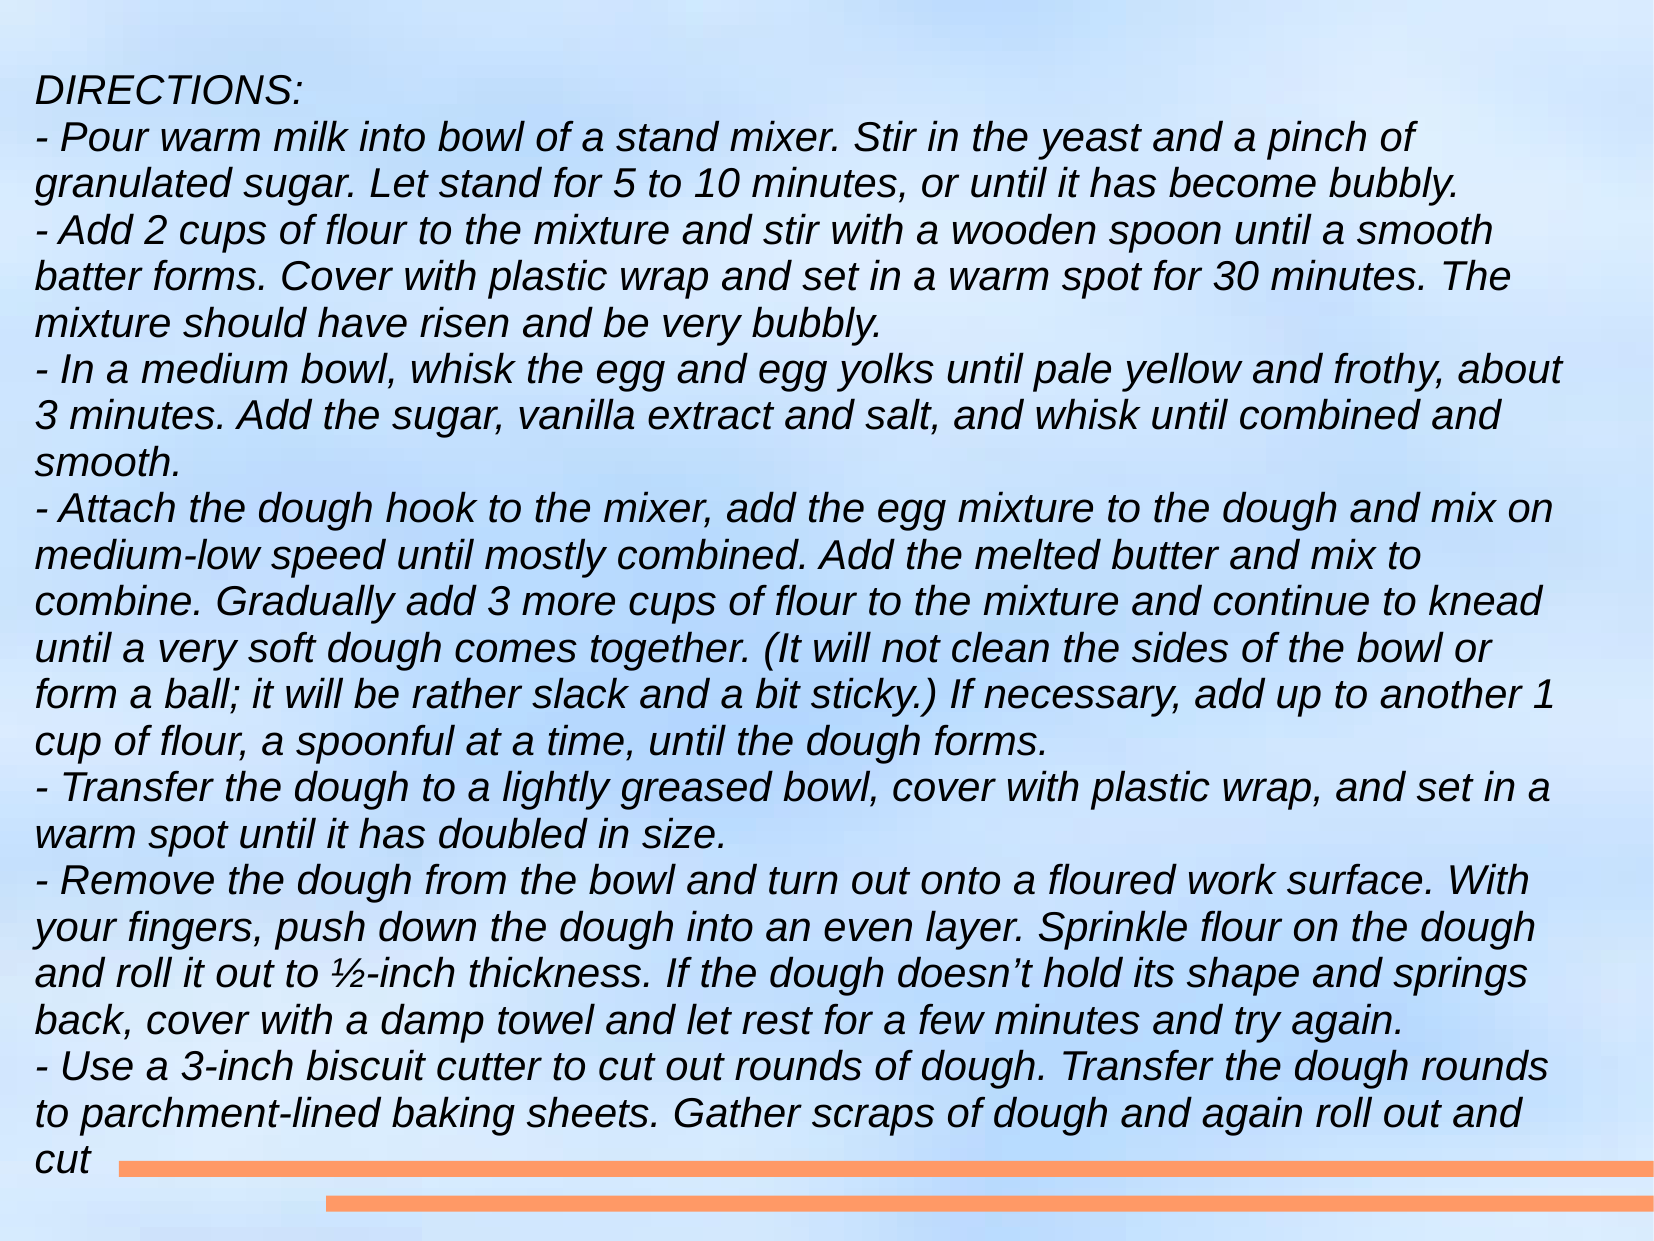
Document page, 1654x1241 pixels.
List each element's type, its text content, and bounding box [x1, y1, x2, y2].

picture [0, 0, 1654, 1241]
text_box DIRECTIONS: - Pour warm milk into bowl of a stand mixer. Stir in the yeast and a pinch of granulated sugar. Let stand for 5 to 10 minutes, or until it has become bubbly. - Add 2 cups of flour to the mixture and stir with a wooden spoon until a smooth batter forms. Cover with plastic wrap and set in a warm spot for 30 minutes. The mixture should have risen and be very bubbly. - In a medium bowl, whisk the egg and egg yolks until pale yellow and frothy, about 3 minutes. Add the sugar, vanilla extract and salt, and whisk until combined and smooth. - Attach the dough hook to the mixer, add the egg mixture to the dough and mix on medium-low speed until mostly combined. Add the melted butter and mix to combine. Gradually add 3 more cups of flour to the mixture and continue to knead until a very soft dough comes together. (It will not clean the sides of the bowl or form a ball; it will be rather slack and a bit sticky.) If necessary, add up to another 1 cup of flour, a spoonful at a time, until the dough forms. - Transfer the dough to a lightly greased bowl, cover with plastic wrap, and set in a warm spot until it has doubled in size. - Remove the dough from the bowl and turn out onto a floured work surface. With your fingers, push down the dough into an even layer. Sprinkle flour on the dough and roll it out to ½-inch thickness. If the dough doesn’t hold its shape and springs back, cover with a damp towel and let rest for a few minutes and try again. - Use a 3-inch biscuit cutter to cut out rounds of dough. Transfer the dough rounds to parchment-lined baking sheets. Gather scraps of dough and again roll out and cut [19, 59, 1594, 1190]
